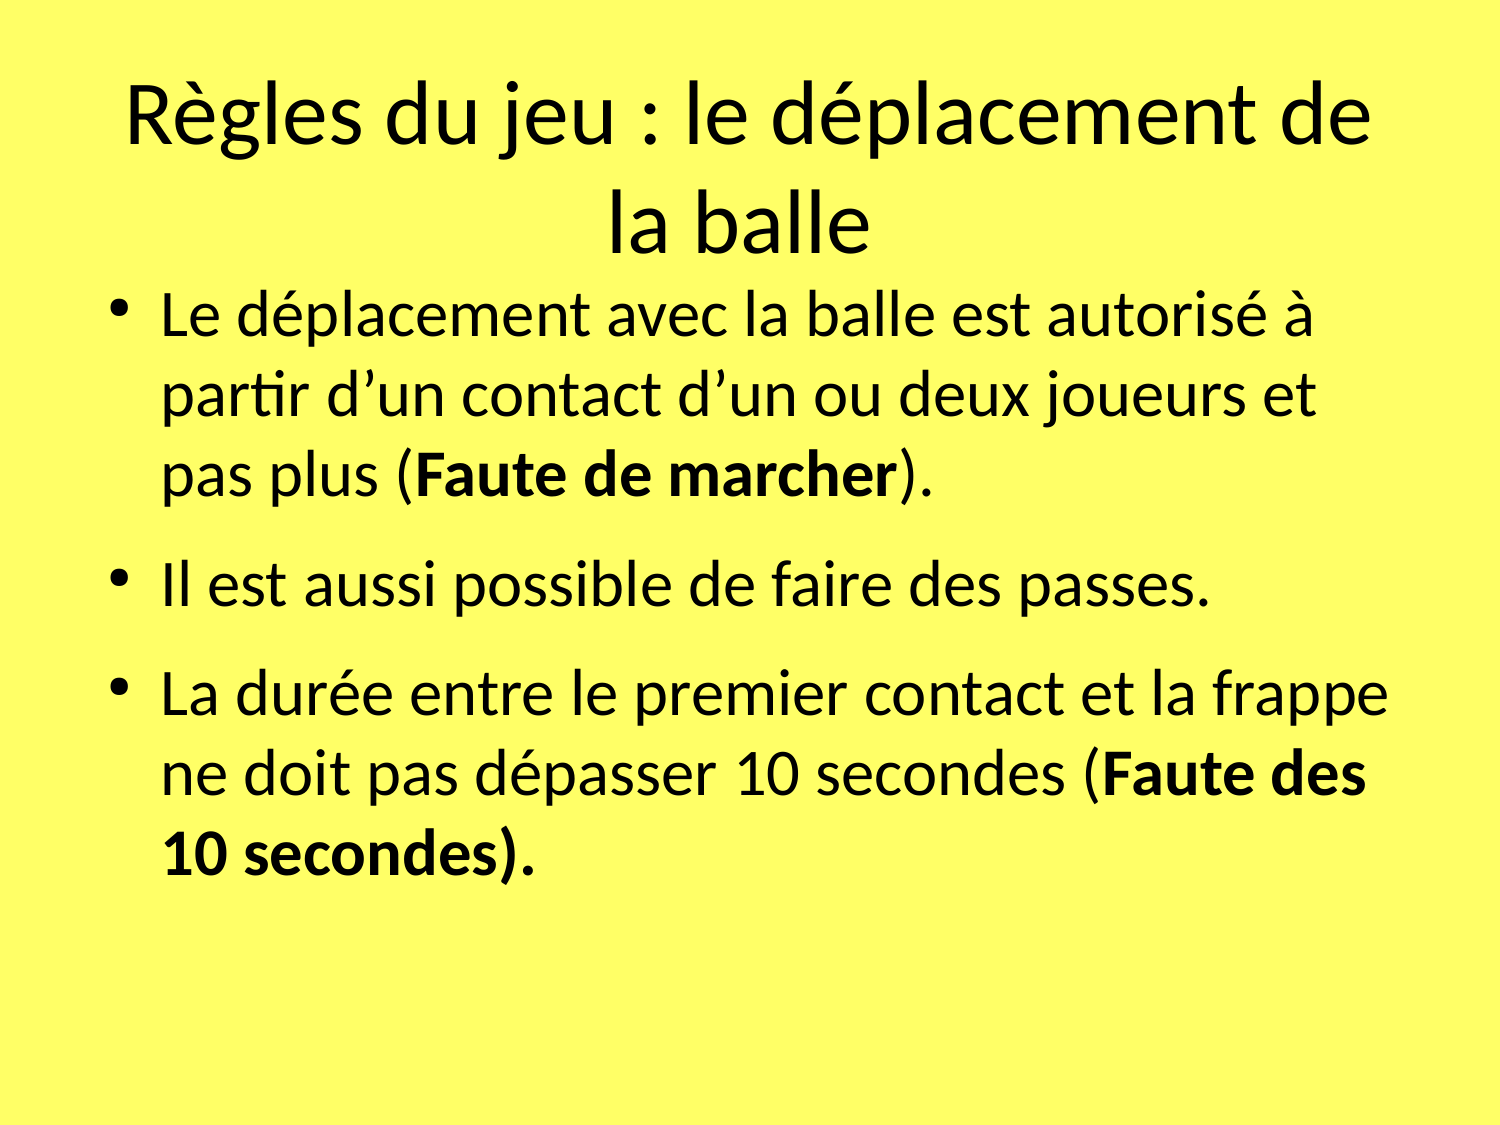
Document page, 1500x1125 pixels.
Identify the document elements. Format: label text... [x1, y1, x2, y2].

title Règles du jeu : le déplacement de la balle [75, 45, 1425, 233]
list Le déplacement avec la balle est autorisé à partir d’un contact d’un ou deux joueurs et pas plus (Faute de marcher). Il est aussi possible de faire des passes. La durée entre le premier contact et la frappe ne doit pas dépasser 10 secondes (Faute des 10 secondes). [75, 262, 1425, 1005]
